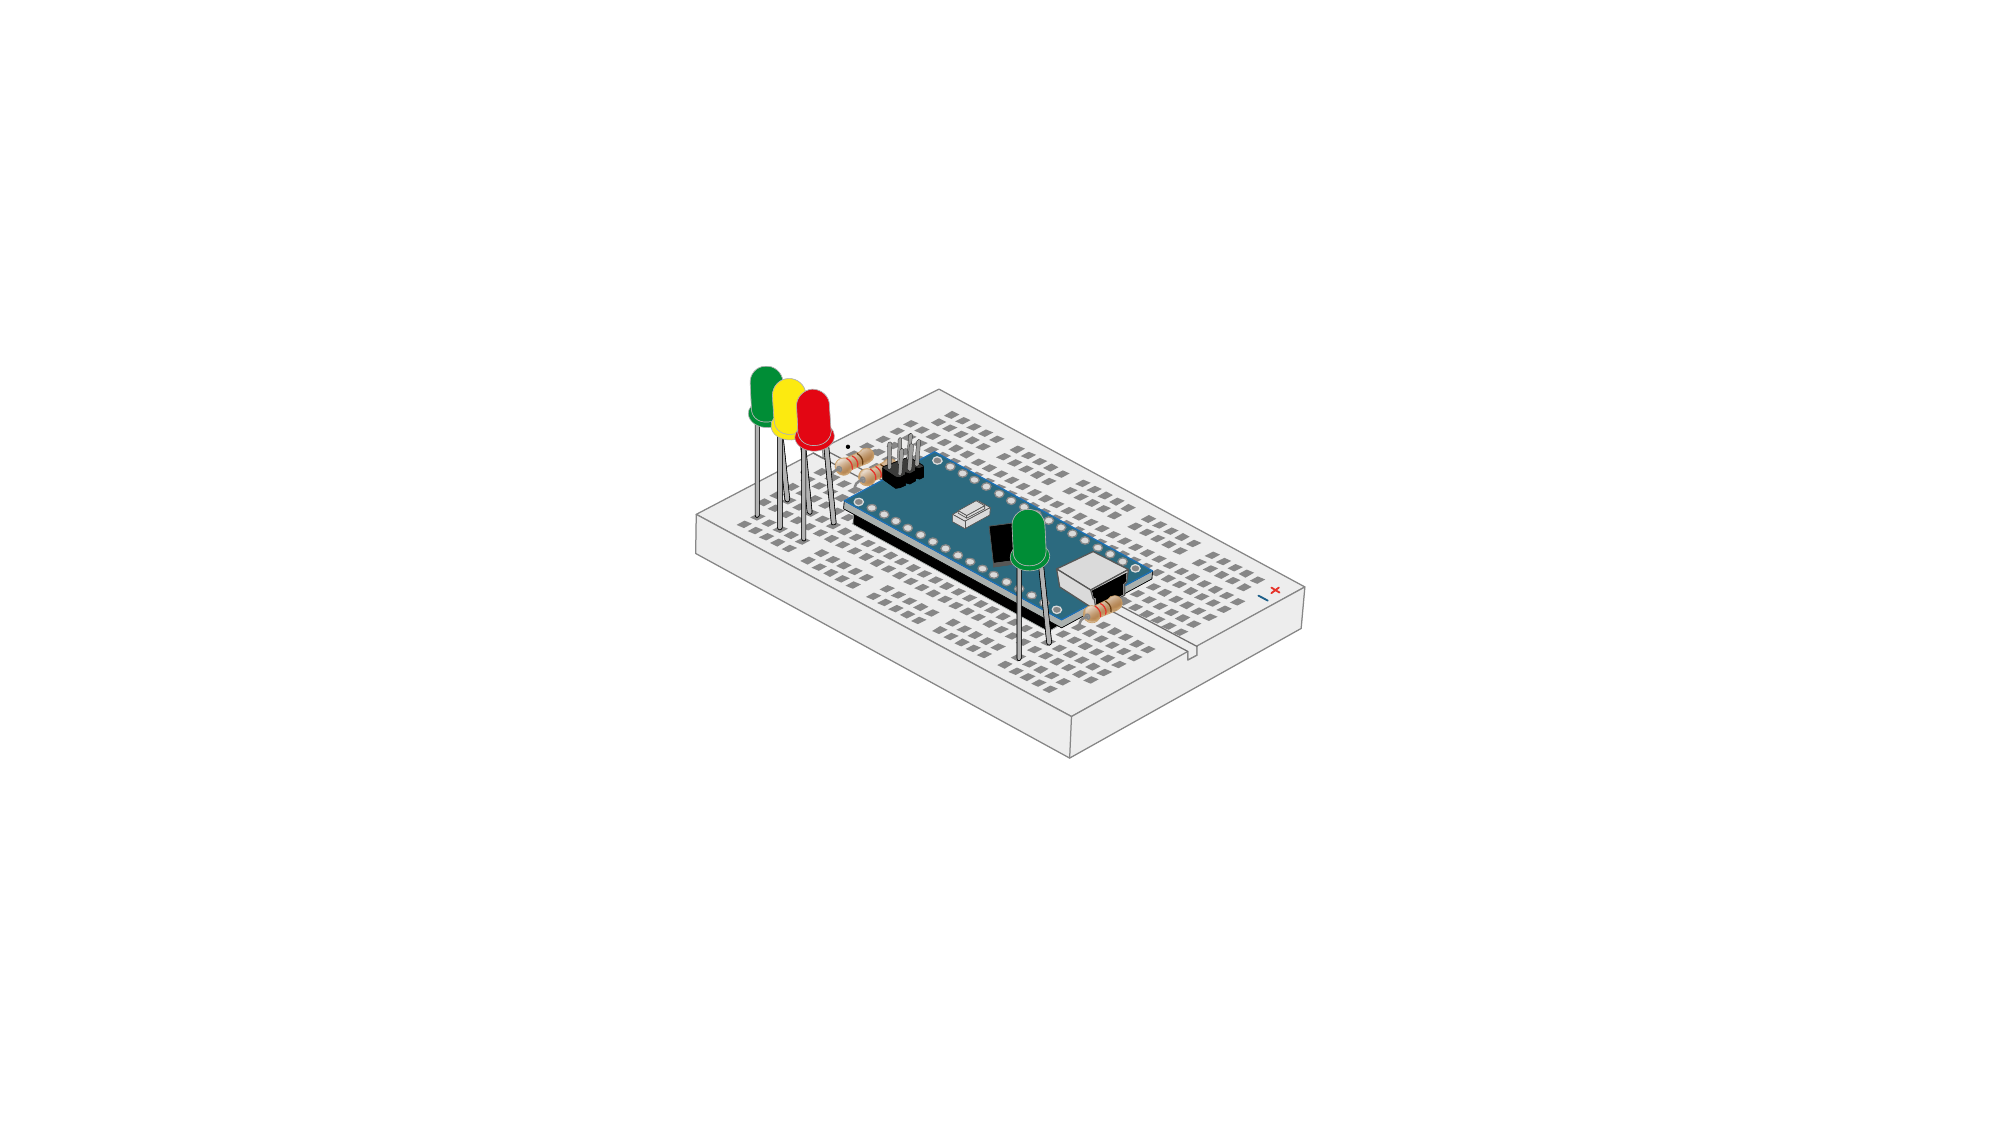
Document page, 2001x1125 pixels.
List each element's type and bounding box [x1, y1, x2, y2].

picture [694, 366, 1306, 759]
